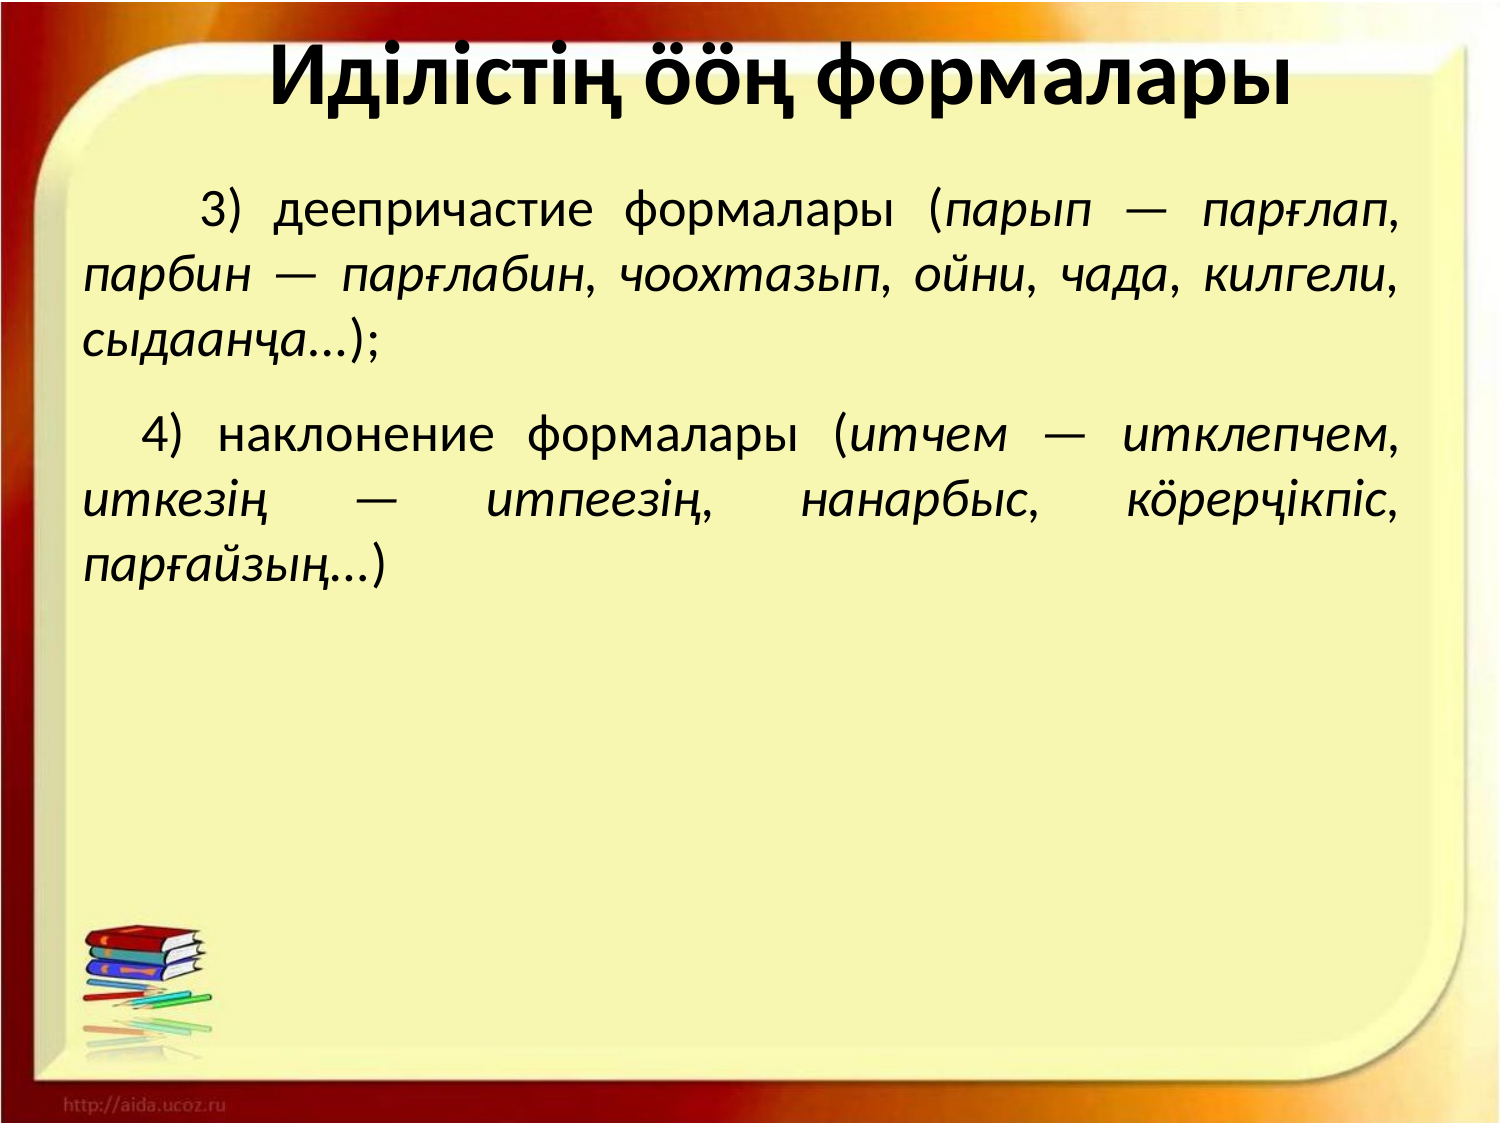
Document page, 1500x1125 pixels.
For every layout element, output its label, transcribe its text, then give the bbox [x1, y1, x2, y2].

picture [0, 2, 1500, 1123]
list 3) деепричастие формалары (парып — парғлап, парбин — парғлабин, чоохтазып, ойни, чада, килгели, сыдаанҷа...); 4) наклонение формалары (итчем — итклепчем, иткезің — итпеезің, нанарбыс, кӧрерҷікпіс, парғайзың...) [67, 165, 1418, 1087]
title Иділістің ӧӧң формалары [77, 5, 1428, 193]
